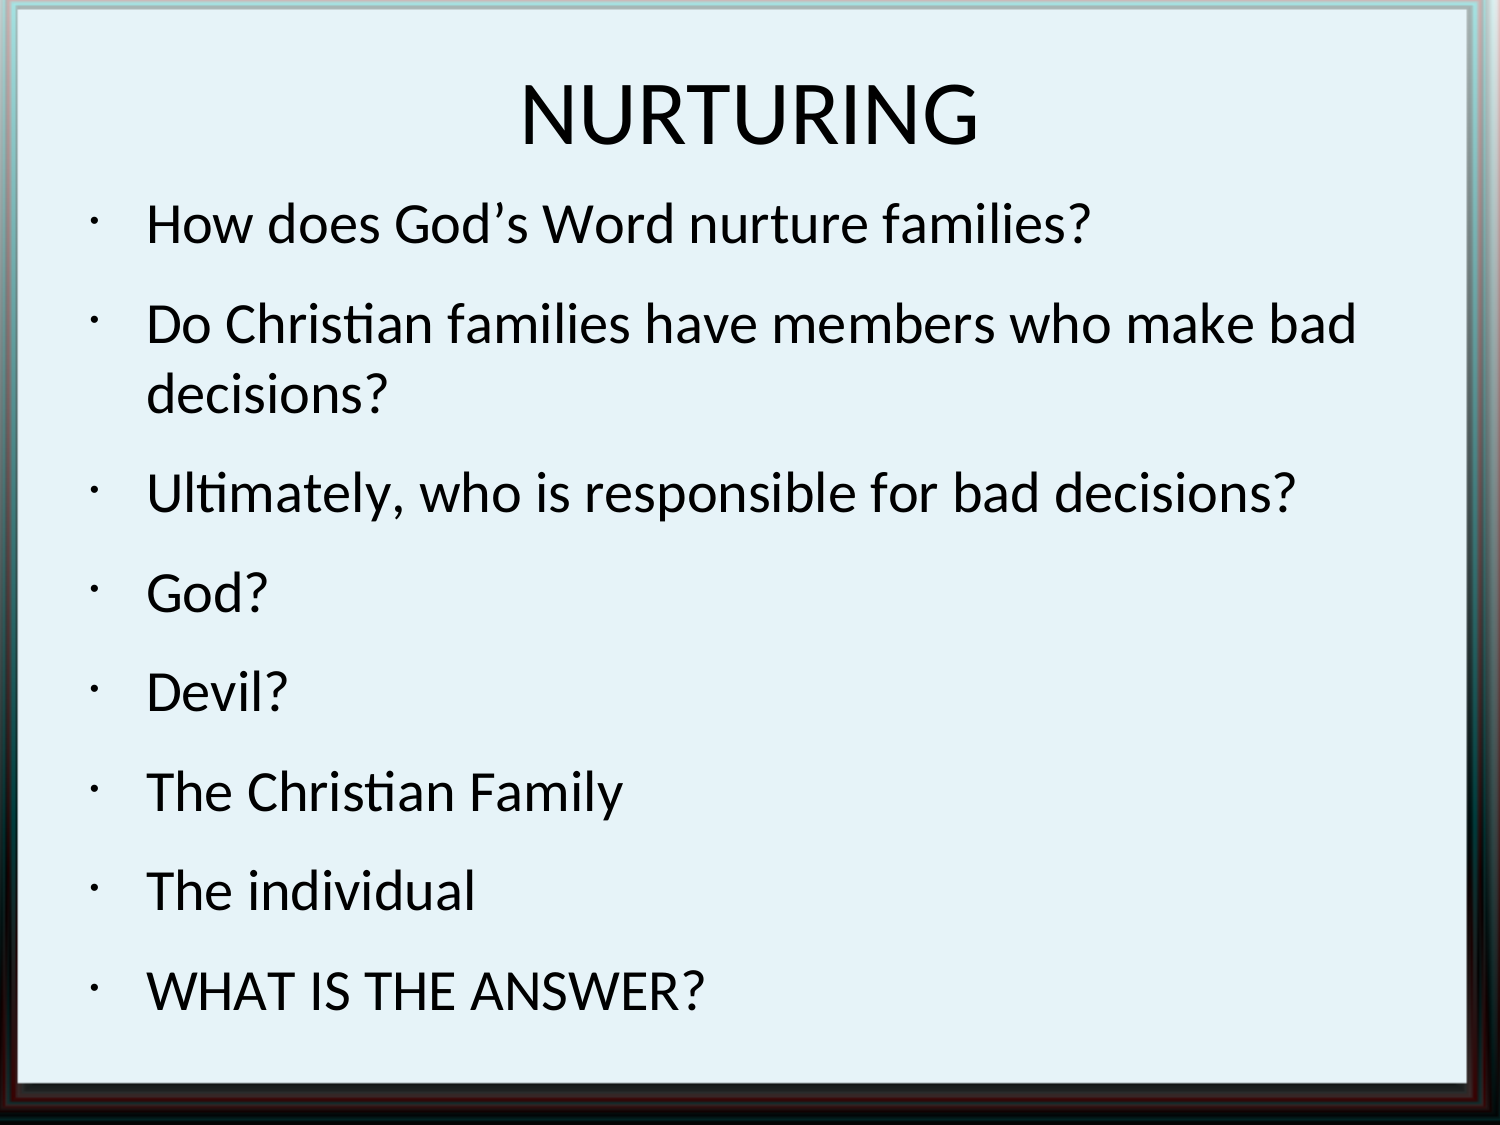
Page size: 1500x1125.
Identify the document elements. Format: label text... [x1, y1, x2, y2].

list How does God’s Word nurture families? Do Christian families have members who make bad decisions? Ultimately, who is responsible for bad decisions? God? Devil? The Christian Family The individual WHAT IS THE ANSWER? [75, 178, 1425, 921]
picture [0, 0, 1500, 1125]
title NURTURING [75, 45, 1425, 178]
